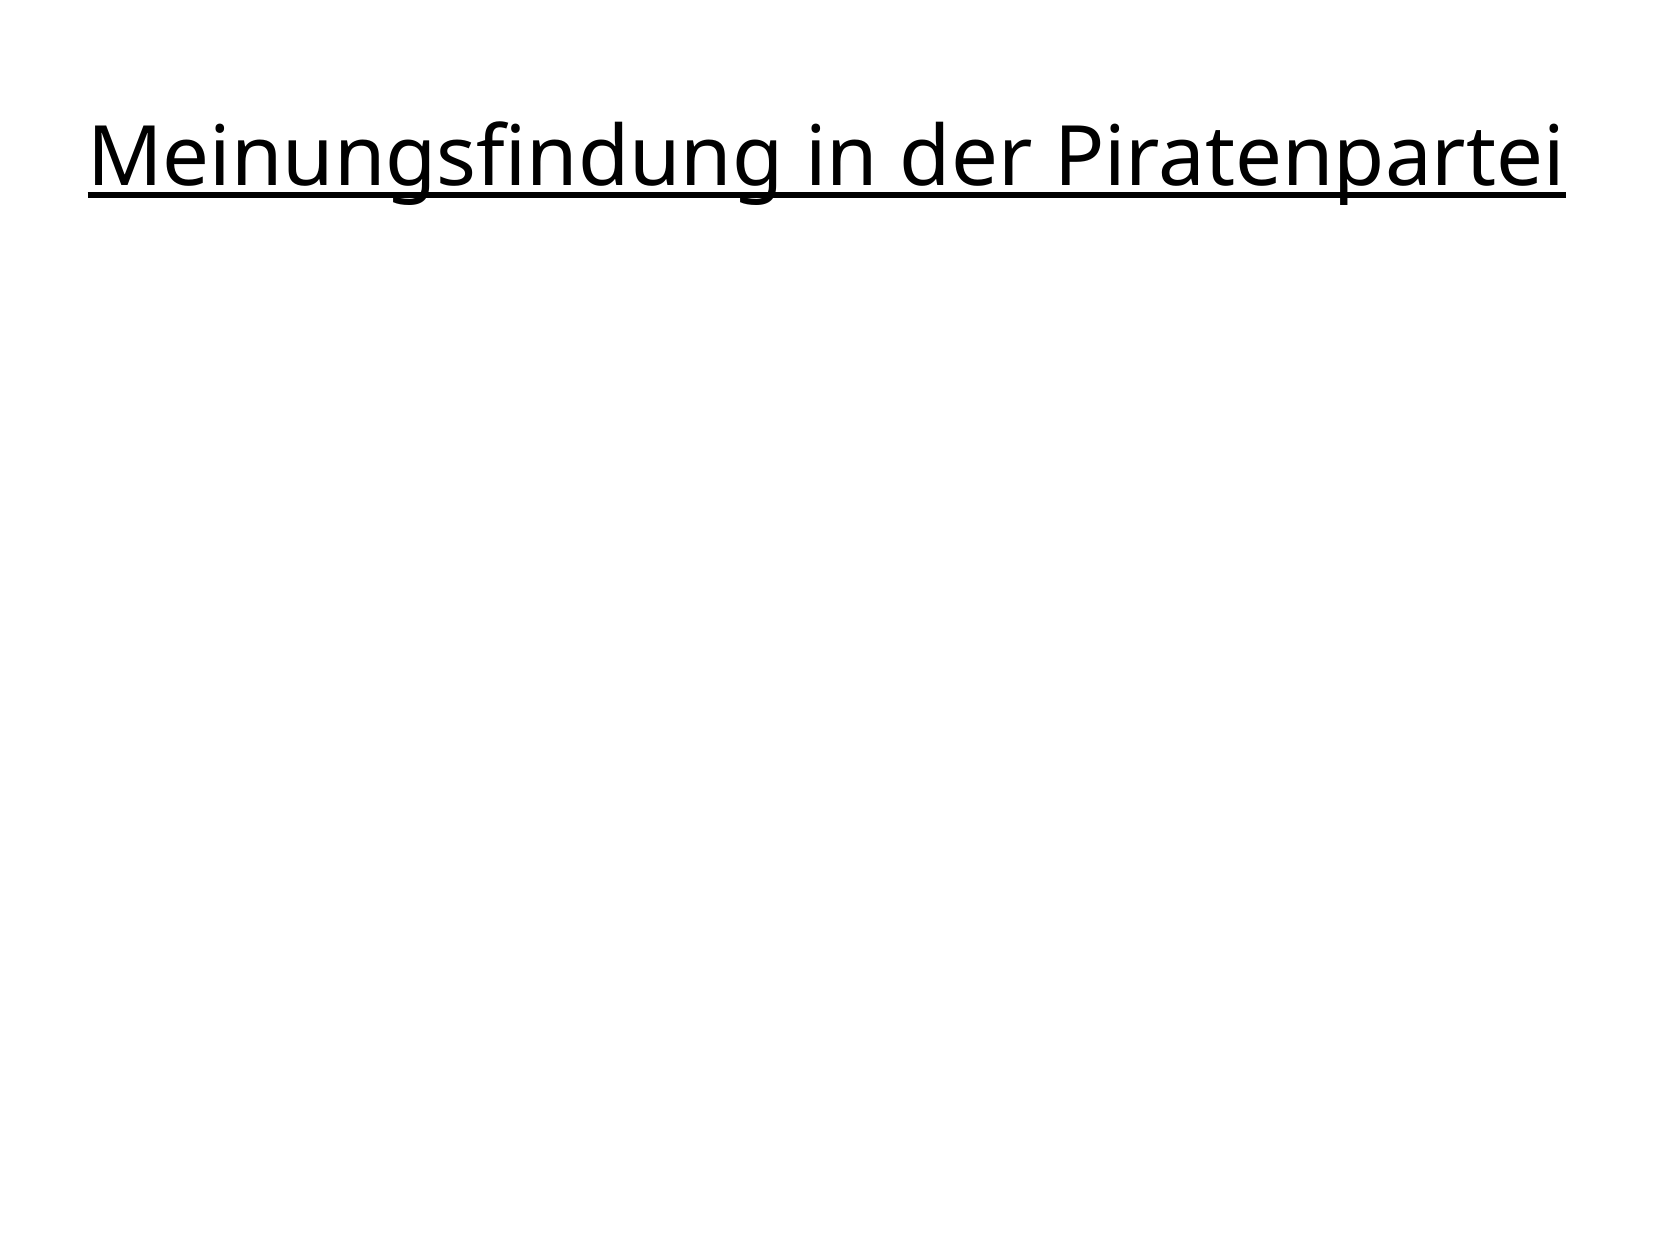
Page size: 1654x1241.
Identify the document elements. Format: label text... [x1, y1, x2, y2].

title Meinungsfindung in der Piratenpartei [82, 49, 1571, 257]
